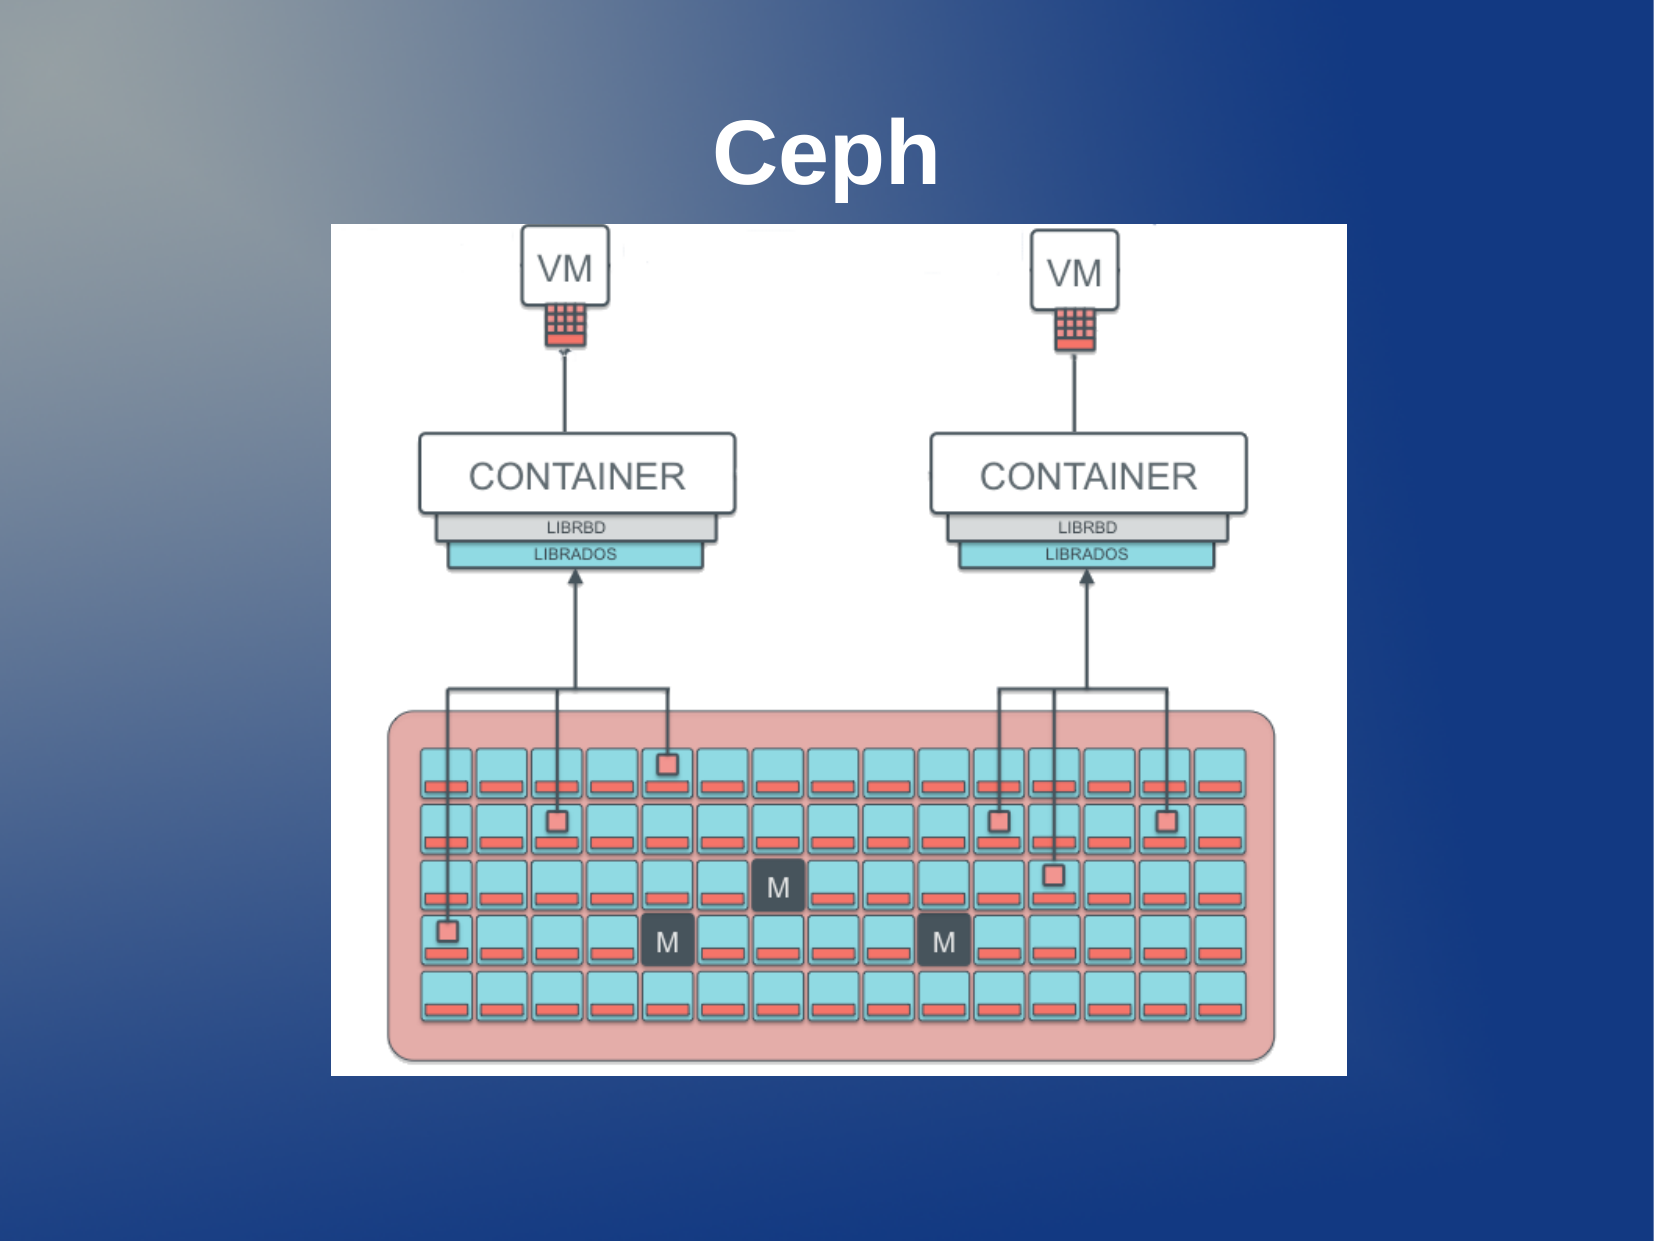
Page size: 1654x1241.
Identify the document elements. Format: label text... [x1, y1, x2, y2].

picture [0, 0, 1654, 1241]
title Ceph [82, 49, 1571, 257]
